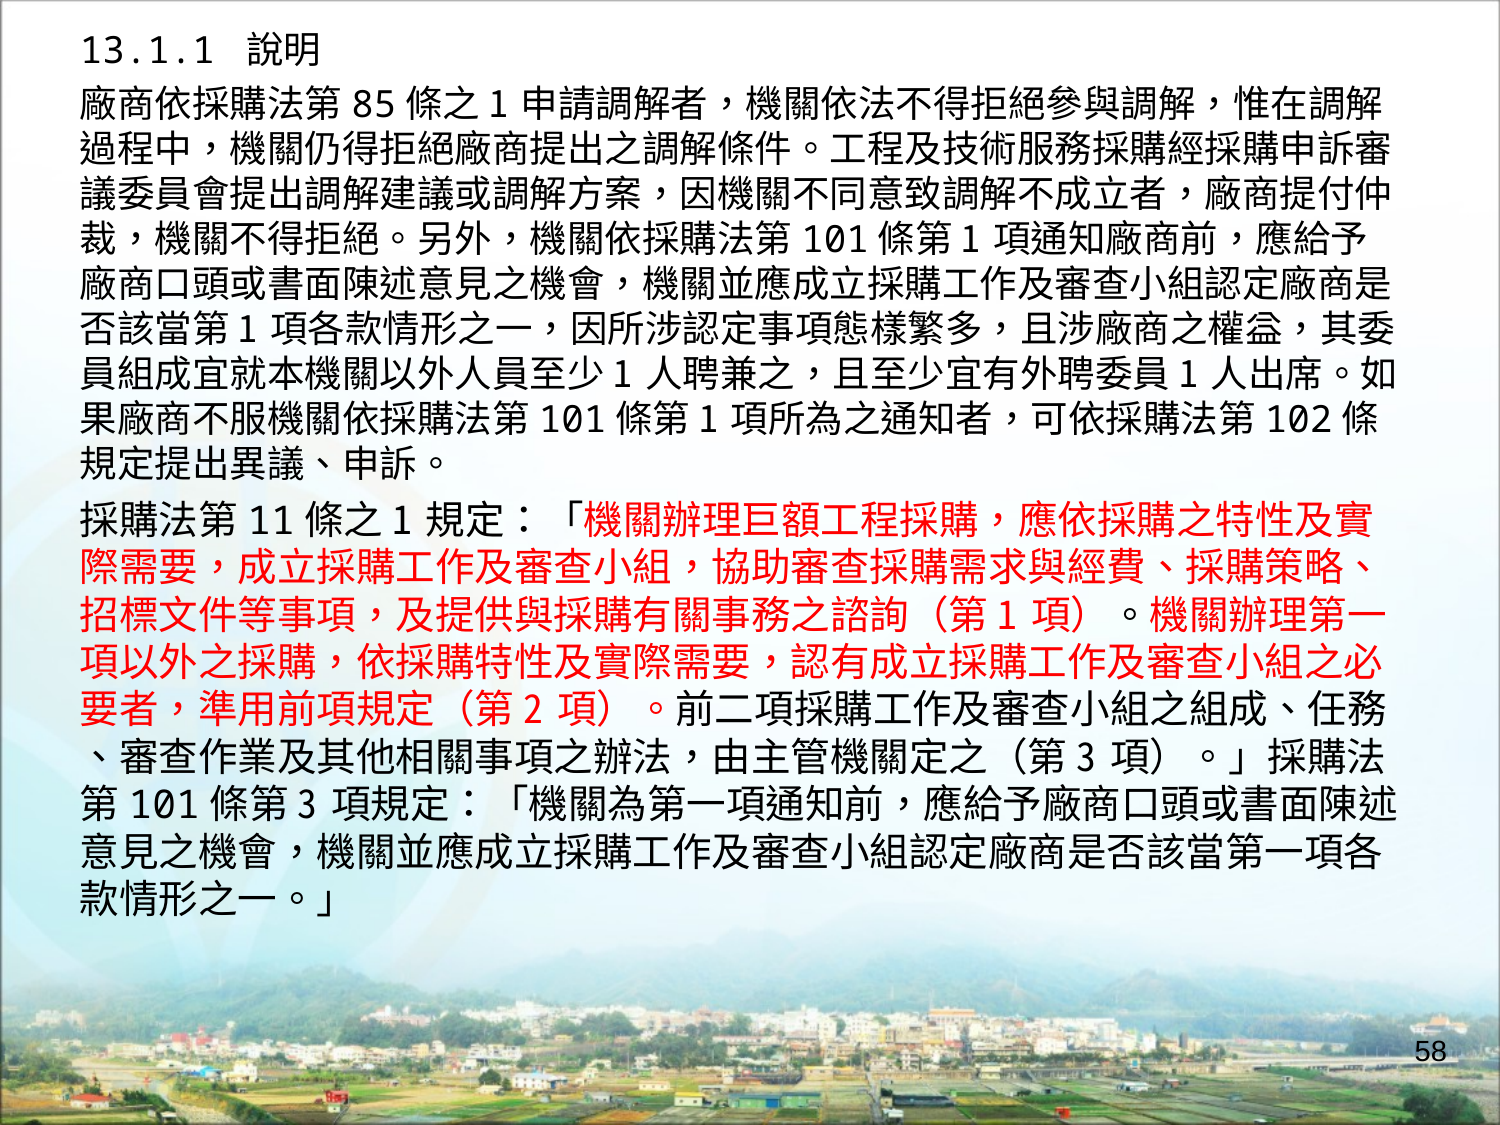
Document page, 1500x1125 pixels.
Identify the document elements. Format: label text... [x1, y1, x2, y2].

picture [0, 0, 1500, 1125]
list 13.1.1 說明 廠商依採購法第85條之1申請調解者，機關依法不得拒絕參與調解，惟在調解過程中，機關仍得拒絕廠商提出之調解條件。工程及技術服務採購經採購申訴審議委員會提出調解建議或調解方案，因機關不同意致調解不成立者，廠商提付仲裁，機關不得拒絕。另外，機關依採購法第101條第1項通知廠商前，應給予廠商口頭或書面陳述意見之機會，機關並應成立採購工作及審查小組認定廠商是否該當第1項各款情形之一，因所涉認定事項態樣繁多，且涉廠商之權益，其委員組成宜就本機關以外人員至少1人聘兼之，且至少宜有外聘委員1人出席。如果廠商不服機關依採購法第101條第1項所為之通知者，可依採購法第102條規定提出異議、申訴。 採購法第11條之1規定：「機關辦理巨額工程採購，應依採購之特性及實際需要，成立採購工作及審查小組，協助審查採購需求與經費、採購策略、招標文件等事項，及提供與採購有關事務之諮詢（第1項）。機關辦理第一項以外之採購，依採購特性及實際需要，認有成立採購工作及審查小組之必要者，準用前項規定（第2項）。前二項採購工作及審查小組之組成、任務、審查作業及其他相關事項之辦法，由主管機關定之（第3項）。」採購法第101條第3項規定：「機關為第一項通知前，應給予廠商口頭或書面陳述意見之機會，機關並應成立採購工作及審查小組認定廠商是否該當第一項各款情形之一。」 [64, 18, 1415, 953]
text_box <編號> [1111, 1024, 1462, 1103]
